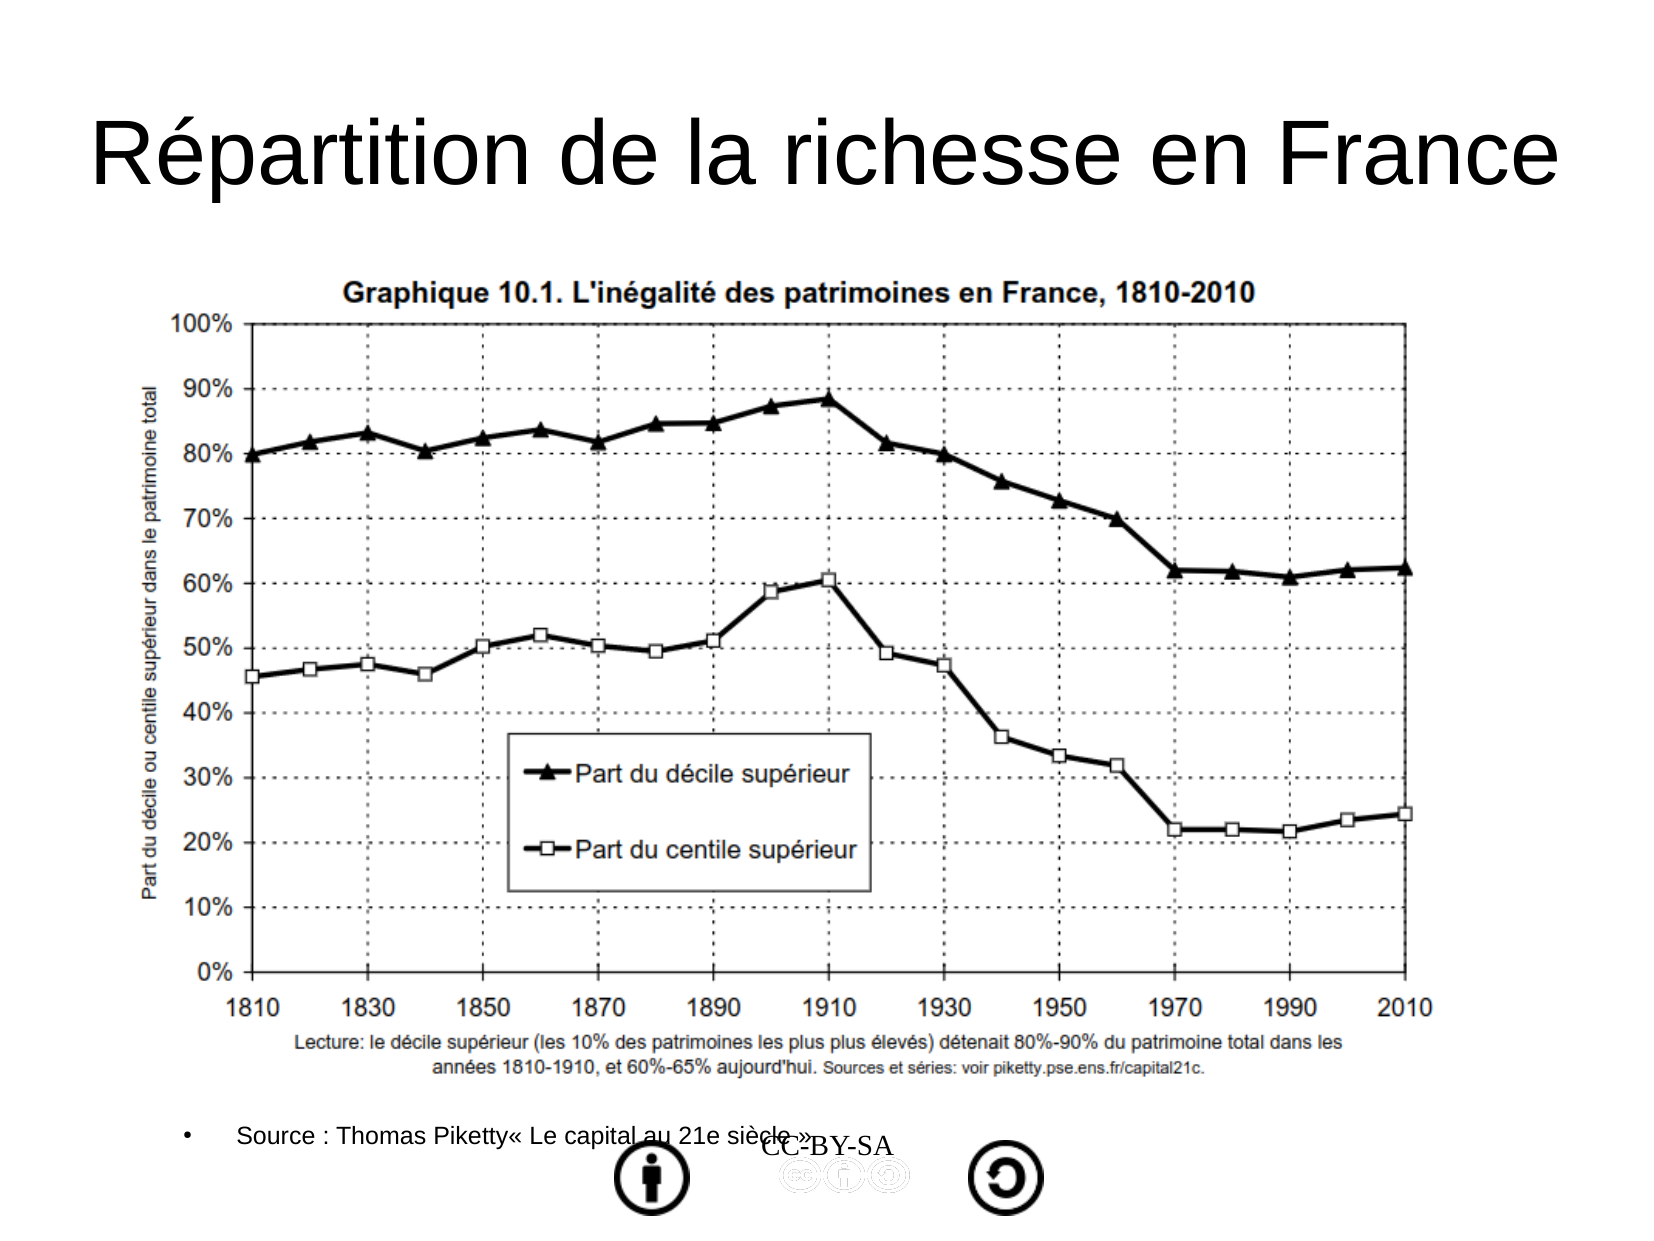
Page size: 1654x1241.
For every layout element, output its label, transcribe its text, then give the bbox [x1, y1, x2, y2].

title Répartition de la richesse en France [82, 49, 1571, 257]
list Source : Thomas Piketty« Le capital au 21e siècle » [165, 1122, 1571, 1217]
picture [82, 241, 1512, 1111]
